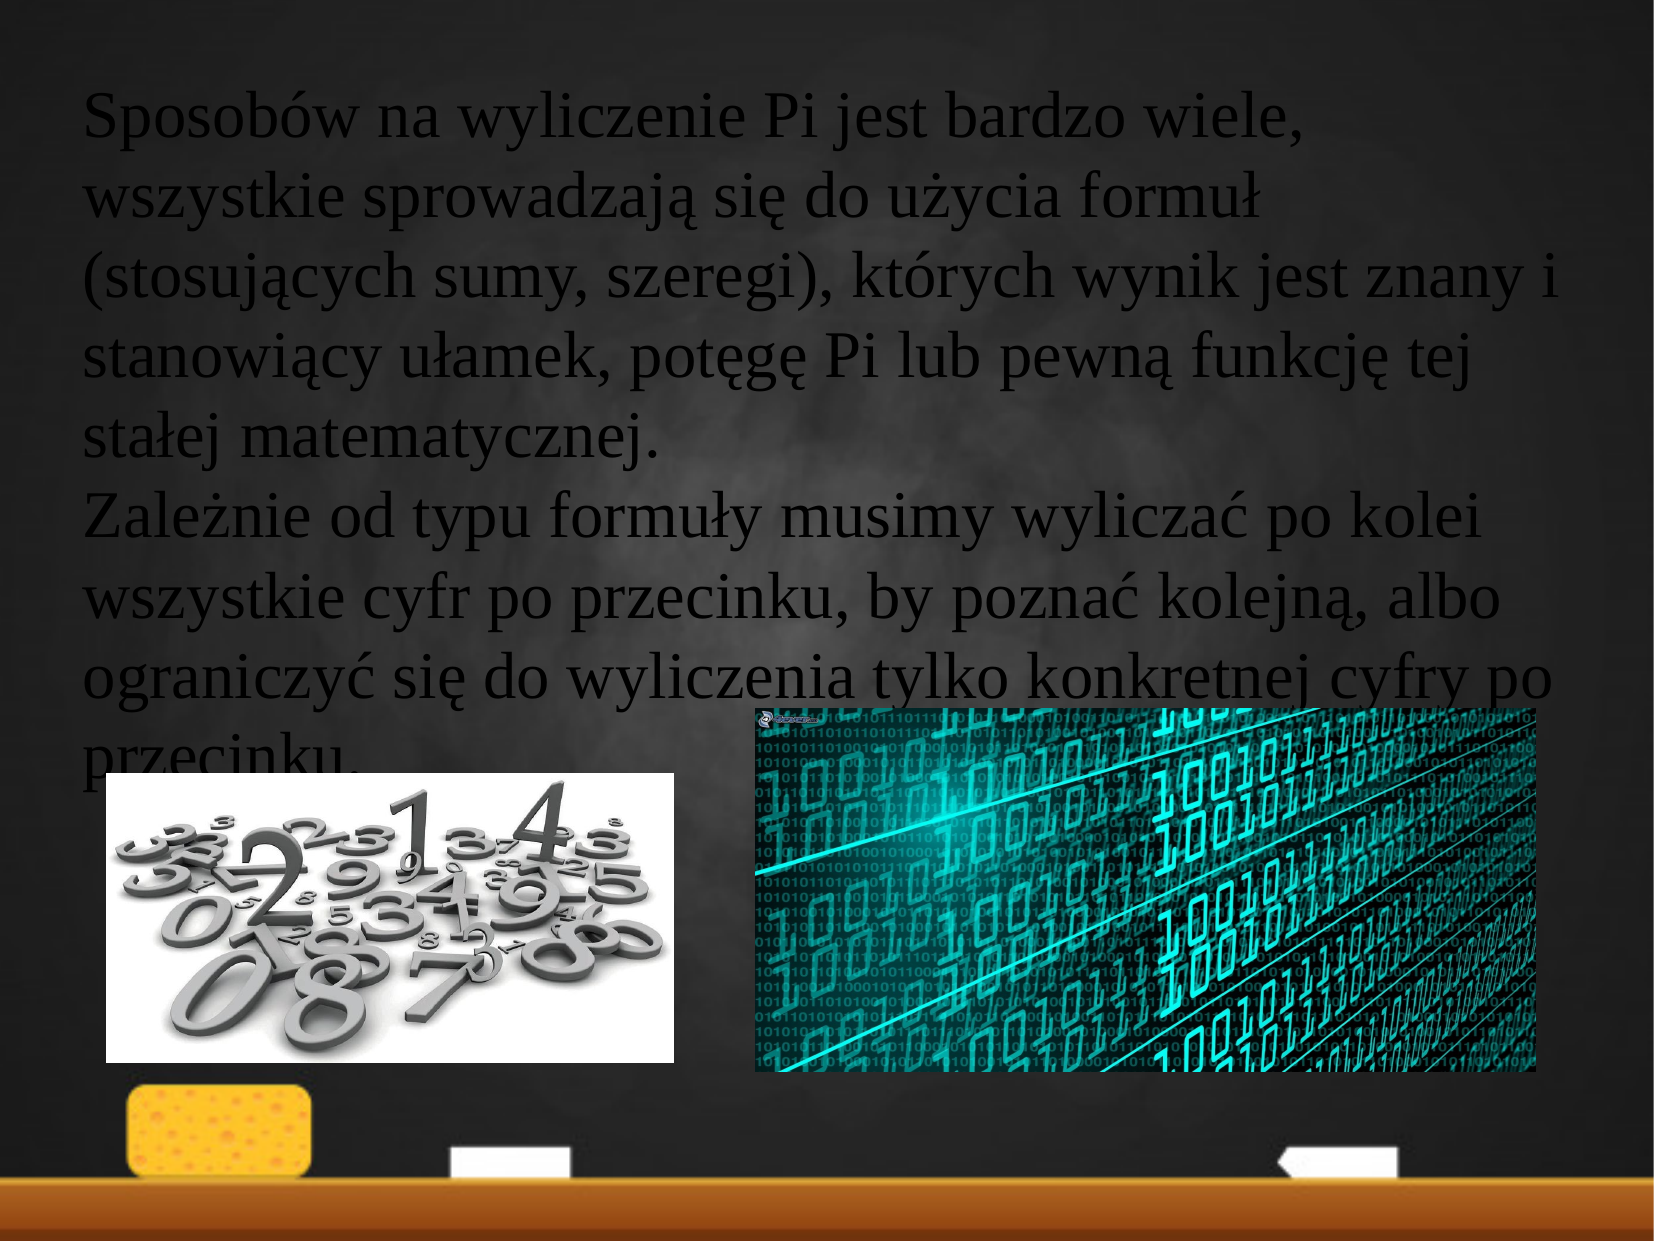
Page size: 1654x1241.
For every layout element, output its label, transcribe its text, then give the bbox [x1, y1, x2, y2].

picture [106, 773, 674, 1063]
list Sposobów na wyliczenie Pi jest bardzo wiele, wszystkie sprowadzają się do użycia formuł (stosujących sumy, szeregi), których wynik jest znany i stanowiący ułamek, potęgę Pi lub pewną funkcję tej stałej matematycznej. Zależnie od typu formuły musimy wyliczać po kolei wszystkie cyfr po przecinku, by poznać kolejną, albo ograniczyć się do wyliczenia tylko konkretnej cyfry po przecinku. [82, 70, 1571, 890]
picture [755, 708, 1536, 1072]
